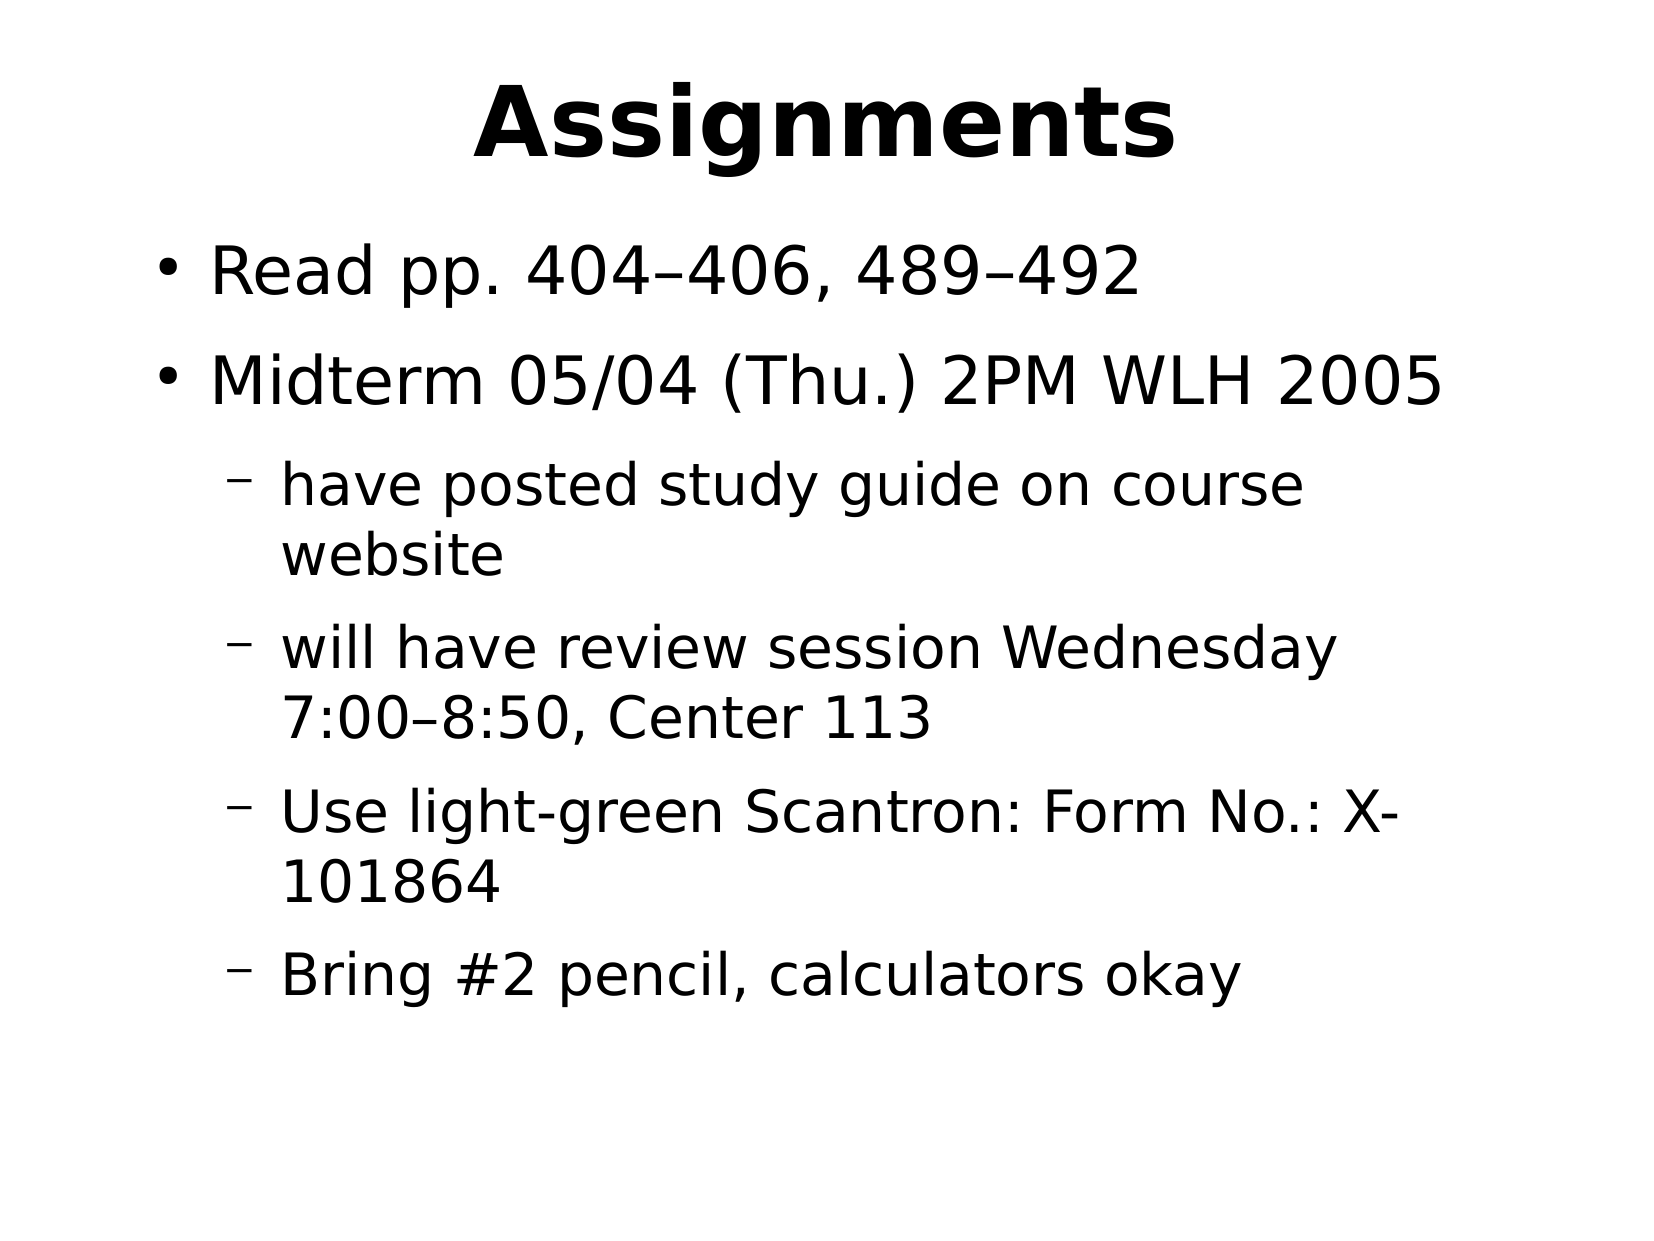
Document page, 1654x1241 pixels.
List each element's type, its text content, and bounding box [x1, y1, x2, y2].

title Assignments [124, 13, 1530, 220]
list Read pp. 404–406, 489–492 Midterm 05/04 (Thu.) 2PM WLH 2005 have posted study guide on course website will have review session Wednesday 7:00–8:50, Center 113 Use light-green Scantron: Form No.: X-101864 Bring #2 pencil, calculators okay [124, 220, 1530, 1130]
